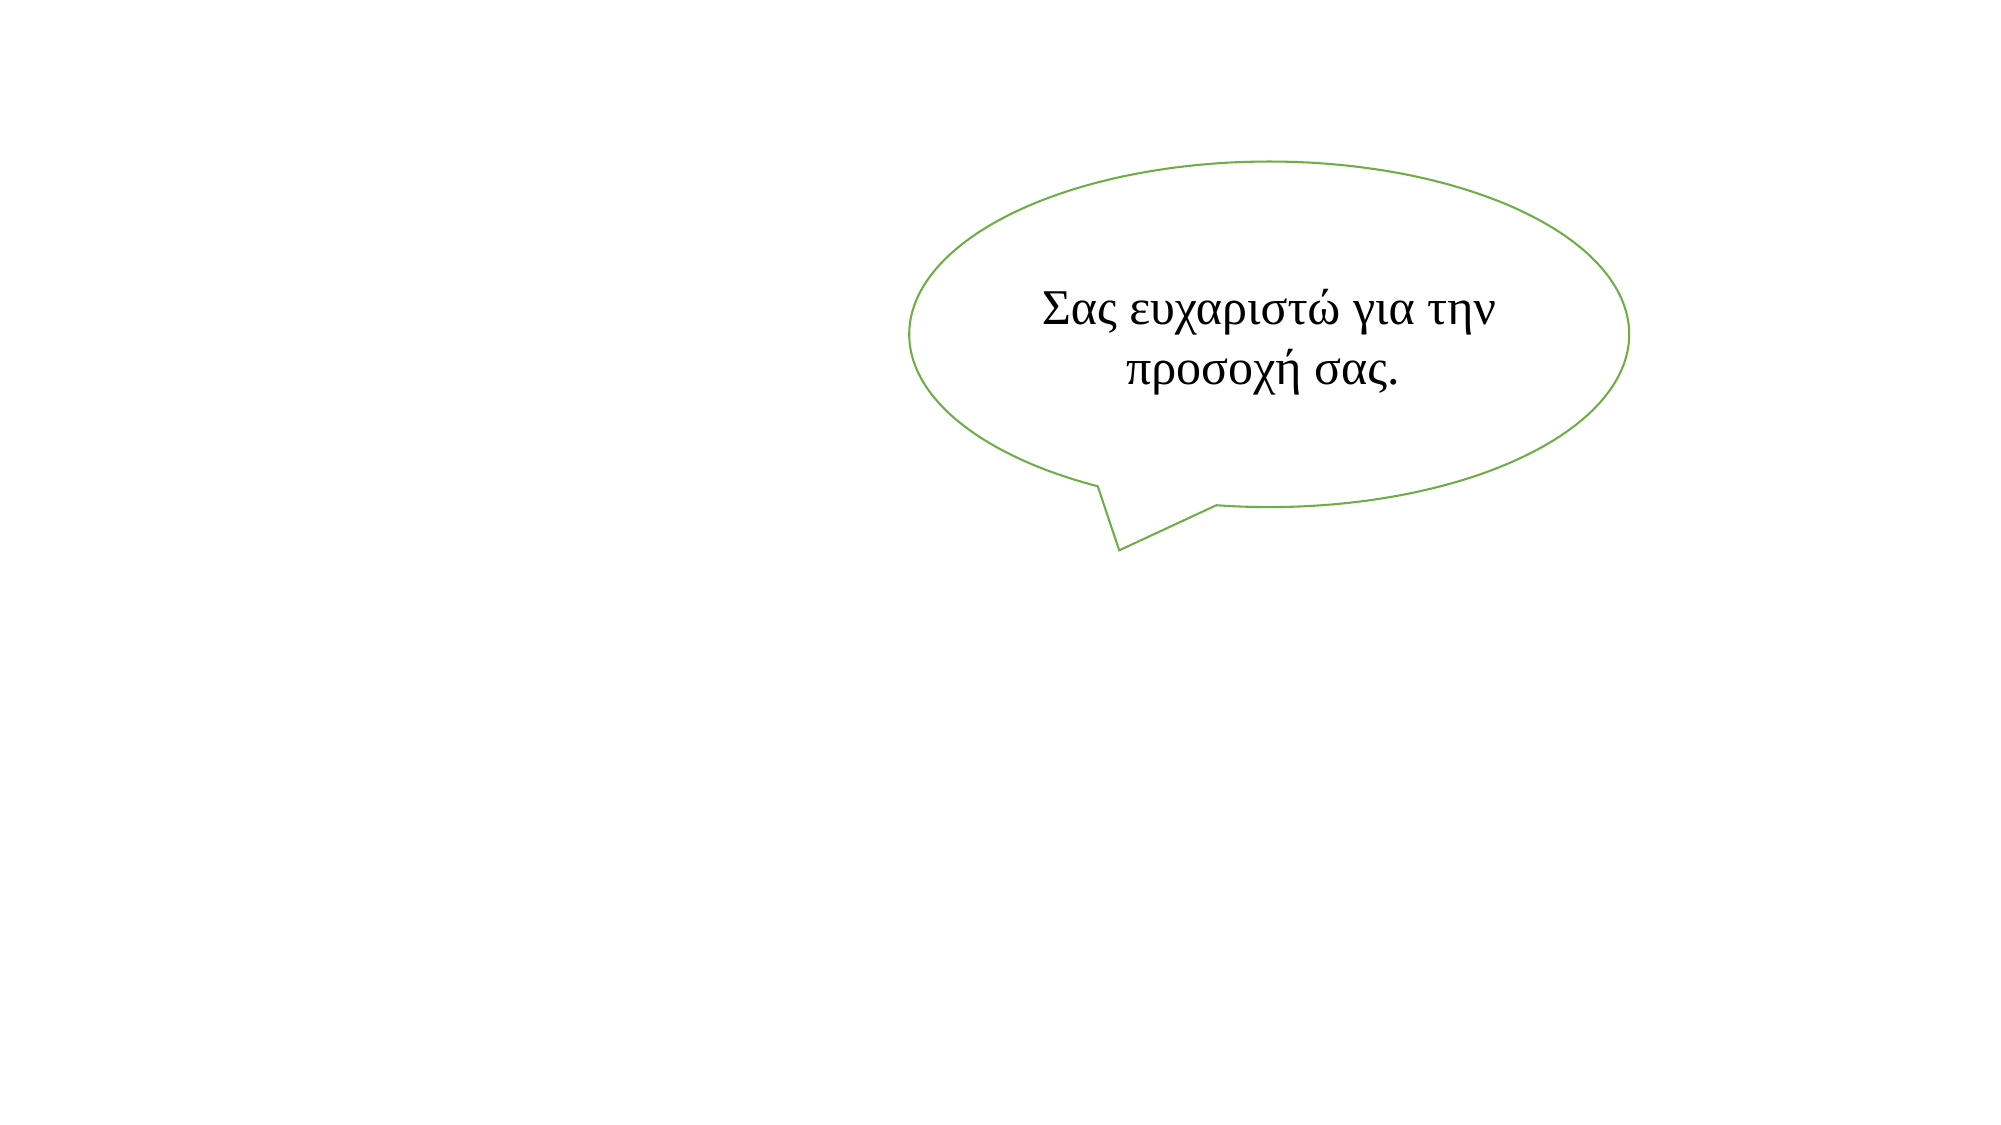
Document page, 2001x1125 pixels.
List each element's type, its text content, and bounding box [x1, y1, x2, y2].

text_box Σας ευχαριστώ για την προσοχή σας. [909, 161, 1630, 551]
